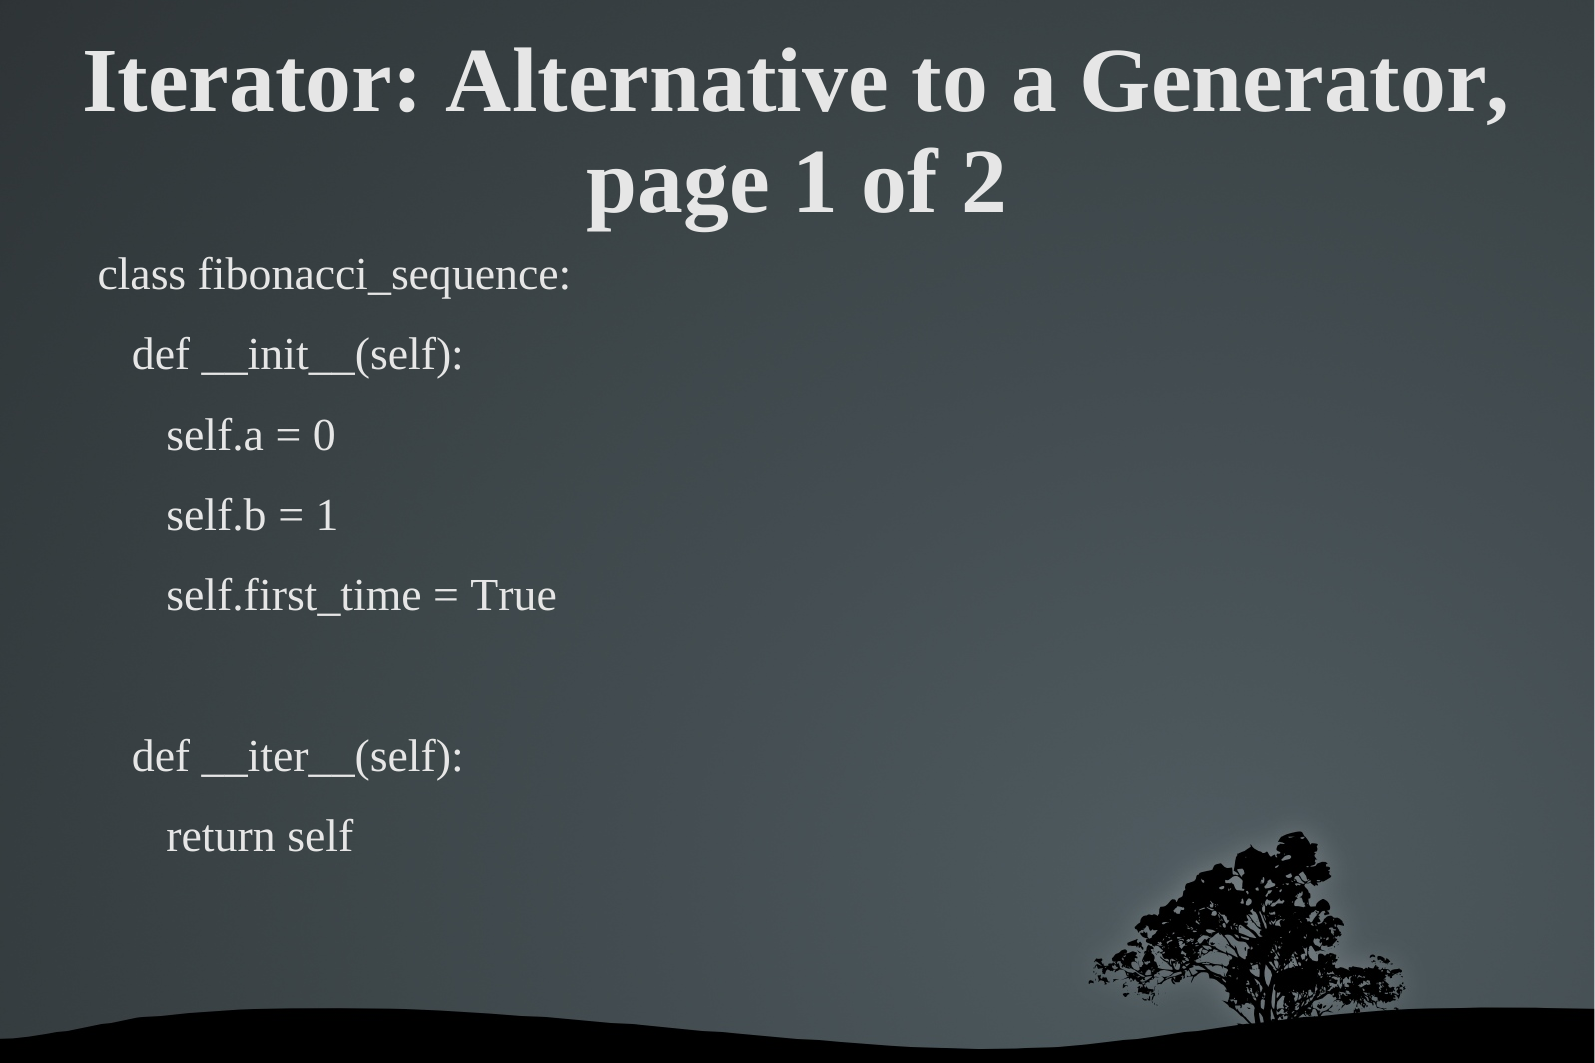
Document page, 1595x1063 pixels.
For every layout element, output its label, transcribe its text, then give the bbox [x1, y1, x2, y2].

list class fibonacci_sequence: def __init__(self): self.a = 0 self.b = 1 self.first_time = True def __iter__(self): return self [79, 248, 1515, 936]
picture [0, 0, 1595, 1063]
title Iterator: Alternative to a Generator, page 1 of 2 [79, 11, 1515, 248]
